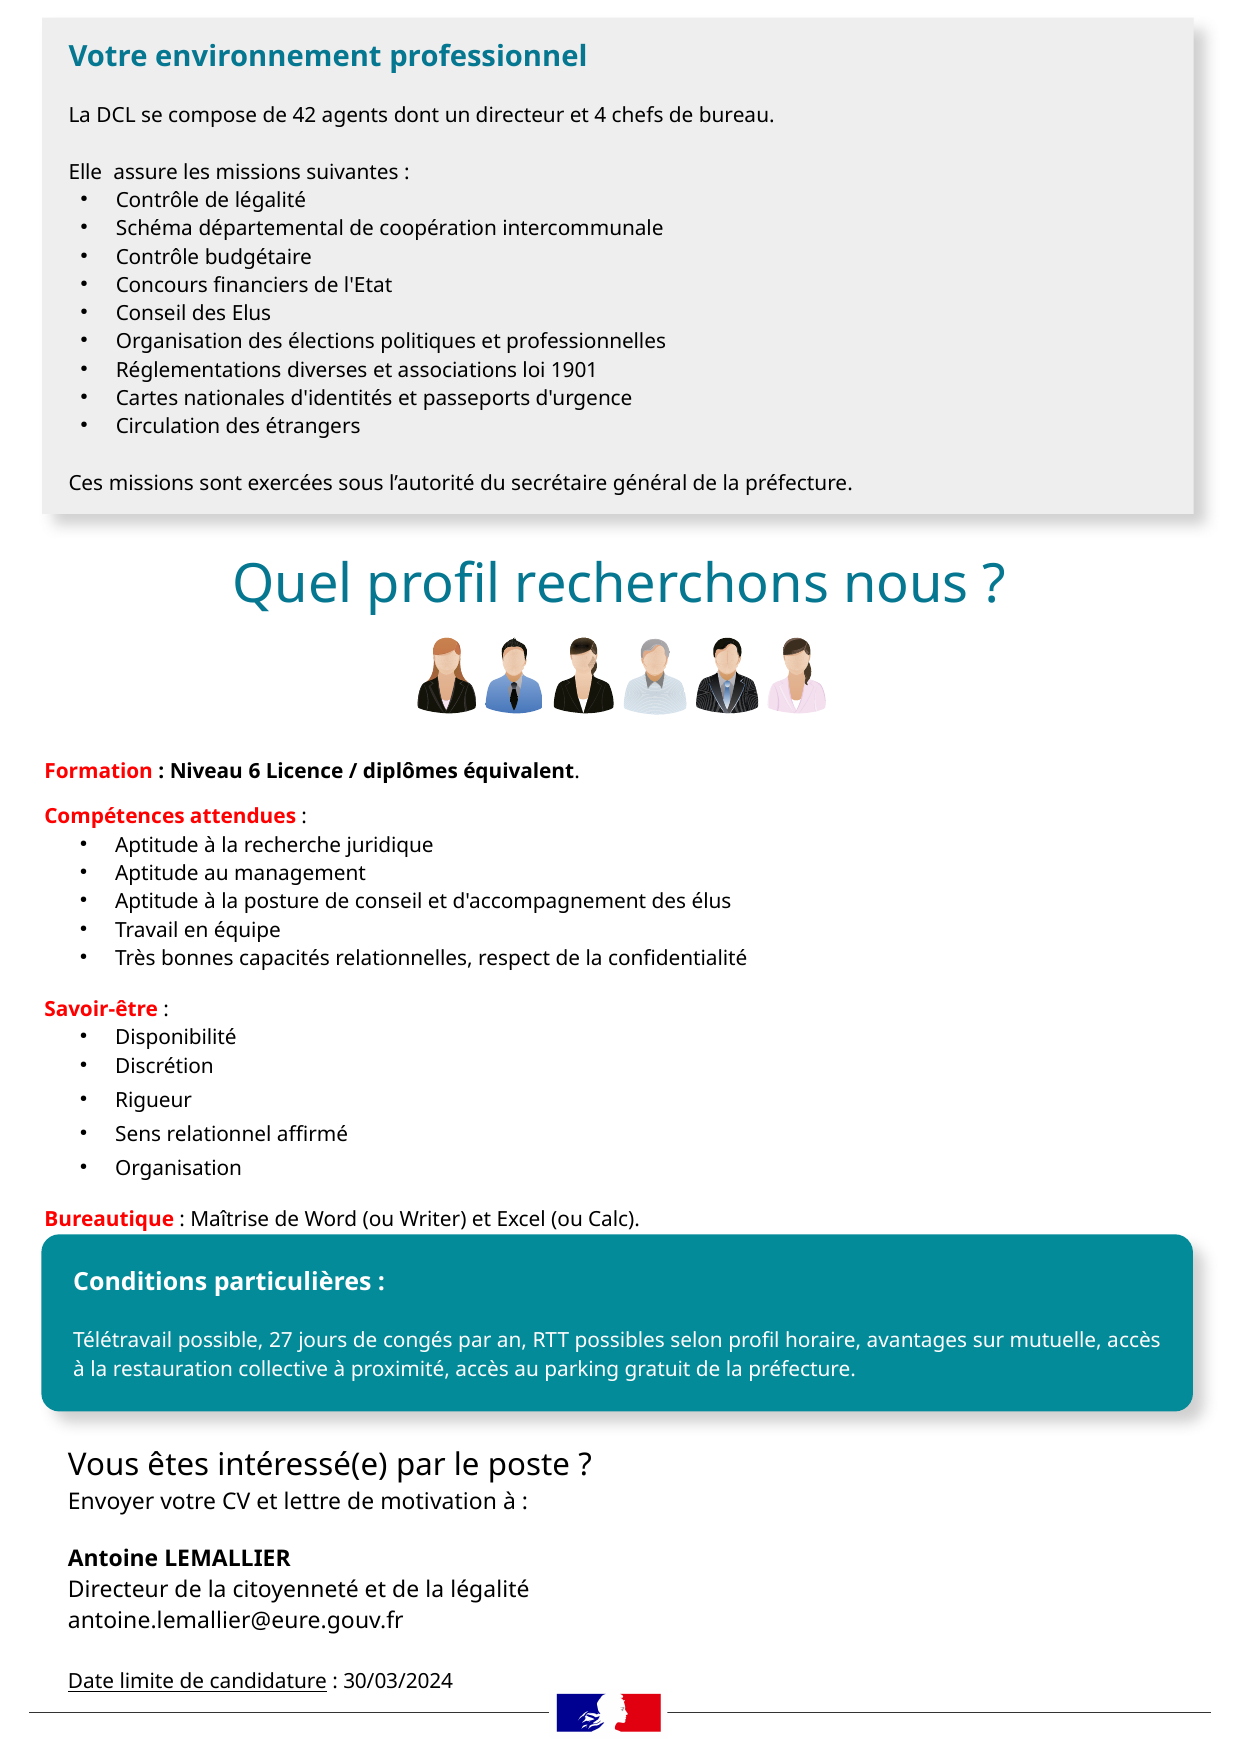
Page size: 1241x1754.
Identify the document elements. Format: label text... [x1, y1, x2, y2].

picture [623, 638, 687, 715]
picture [549, 1689, 668, 1739]
picture [696, 637, 759, 714]
text_box Votre environnement professionnel La DCL se compose de 42 agents dont un directeur et 4 chefs de bureau. Elle assure les missions suivantes : Contrôle de légalité Schéma départemental de coopération intercommunale Contrôle budgétaire Concours financiers de l'Etat Conseil des Elus Organisation des élections politiques et professionnelles Réglementations diverses et associations loi 1901 Cartes nationales d'identités et passeports d'urgence Circulation des étrangers Ces missions sont exercées sous l’autorité du secrétaire général de la préfecture. [42, 17, 1194, 514]
text_box Quel profil recherchons nous ? [0, 537, 1241, 619]
text_box Formation : Niveau 6 Licence / diplômes équivalent. Compétences attendues : Aptitude à la recherche juridique Aptitude au management Aptitude à la posture de conseil et d'accompagnement des élus Travail en équipe Très bonnes capacités relationnelles, respect de la confidentialité Savoir-être : Disponibilité Discrétion Rigueur Sens relationnel affirmé Organisation Bureautique : Maîtrise de Word (ou Writer) et Excel (ou Calc). [29, 748, 1211, 1211]
picture [553, 637, 614, 714]
picture [417, 637, 476, 714]
text_box Vous êtes intéressé(e) par le poste ? Envoyer votre CV et lettre de motivation à : Antoine LEMALLIER Directeur de la citoyenneté et de la légalité antoine.lemallier@eure.gouv.fr Date limite de candidature : 30/03/2024 [53, 1434, 1205, 1676]
picture [767, 637, 826, 714]
text_box Conditions particulières : Télétravail possible, 27 jours de congés par an, RTT possibles selon profil horaire, avantages sur mutuelle, accès à la restauration collective à proximité, accès au parking gratuit de la préfecture. [41, 1234, 1193, 1412]
picture [485, 637, 543, 714]
